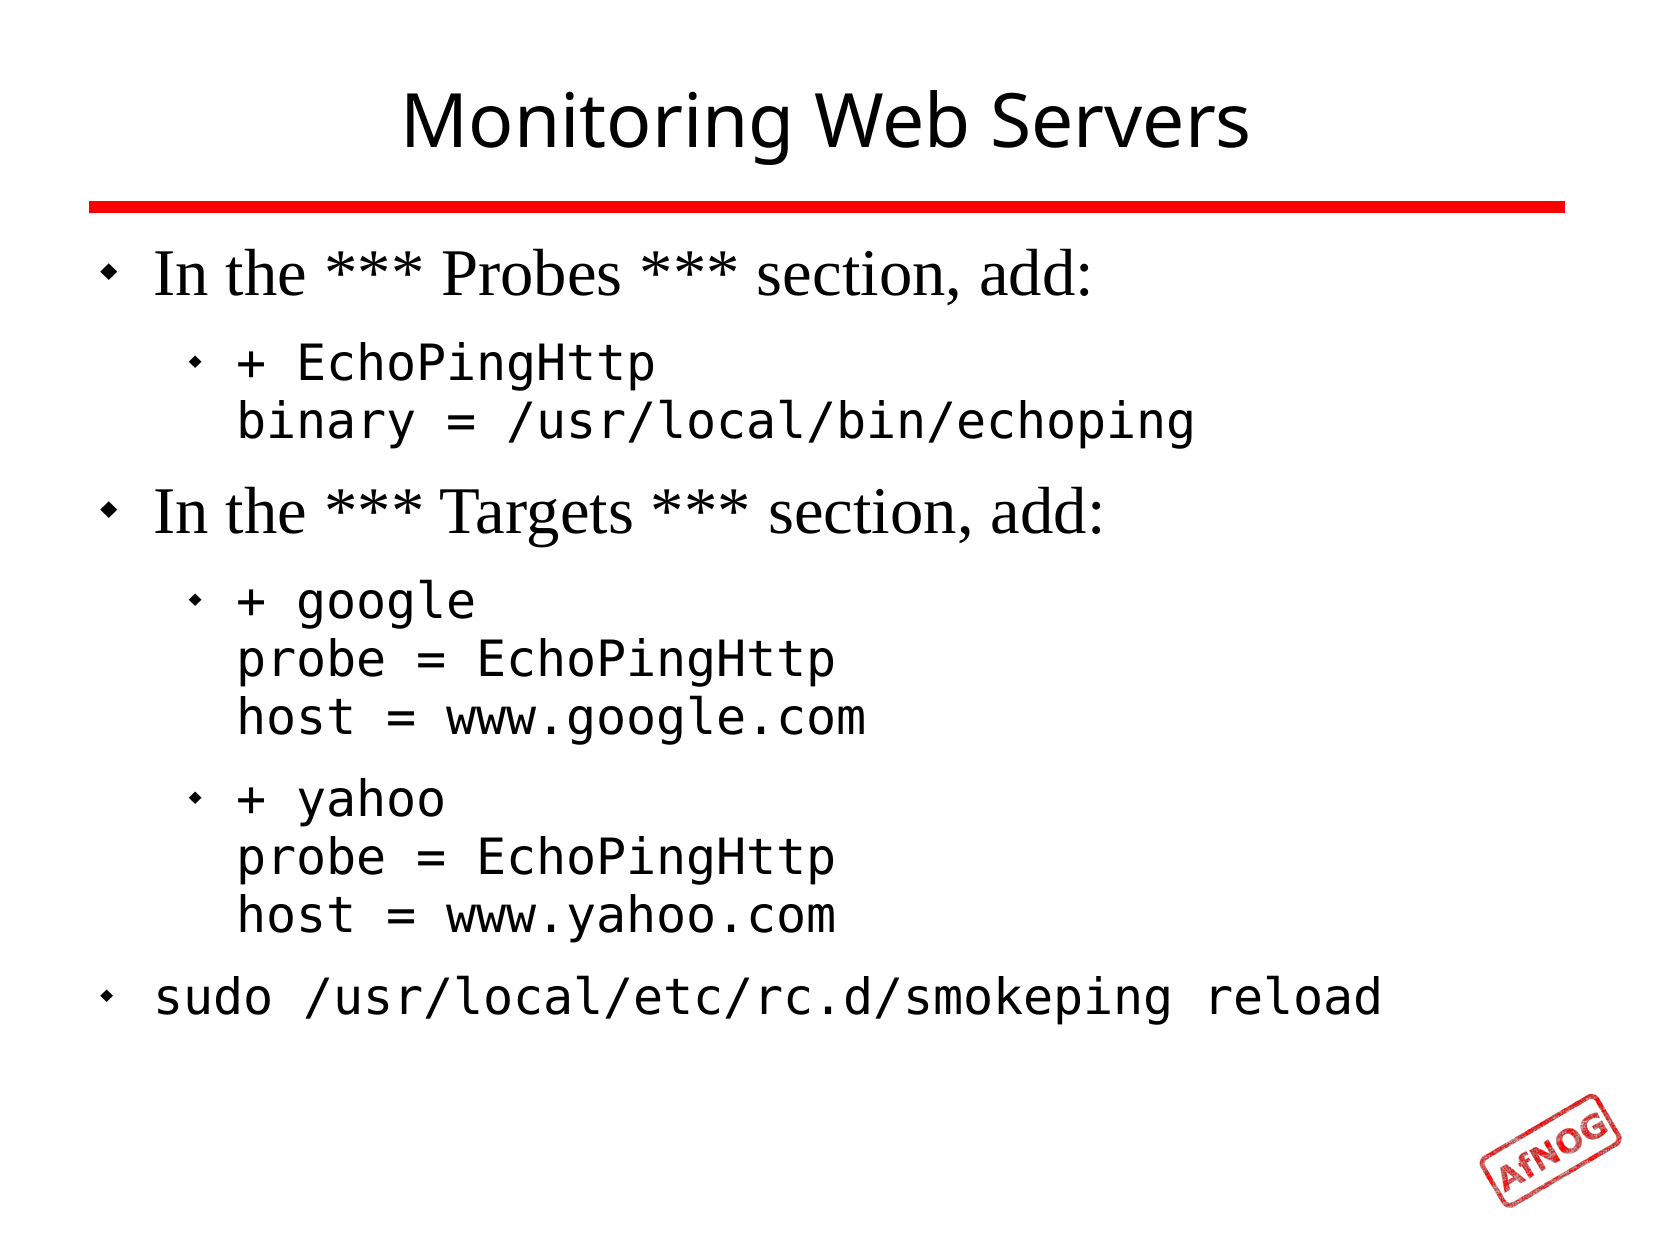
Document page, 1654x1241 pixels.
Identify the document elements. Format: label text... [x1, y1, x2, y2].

list In the *** Probes *** section, add: + EchoPingHttp binary = /usr/local/bin/echoping In the *** Targets *** section, add: + google probe = EchoPingHttp host = www.google.com + yahoo probe = EchoPingHttp host = www.yahoo.com sudo /usr/local/etc/rc.d/smokeping reload [82, 236, 1571, 1108]
picture [1476, 1090, 1625, 1211]
title Monitoring Web Servers [82, 29, 1571, 207]
